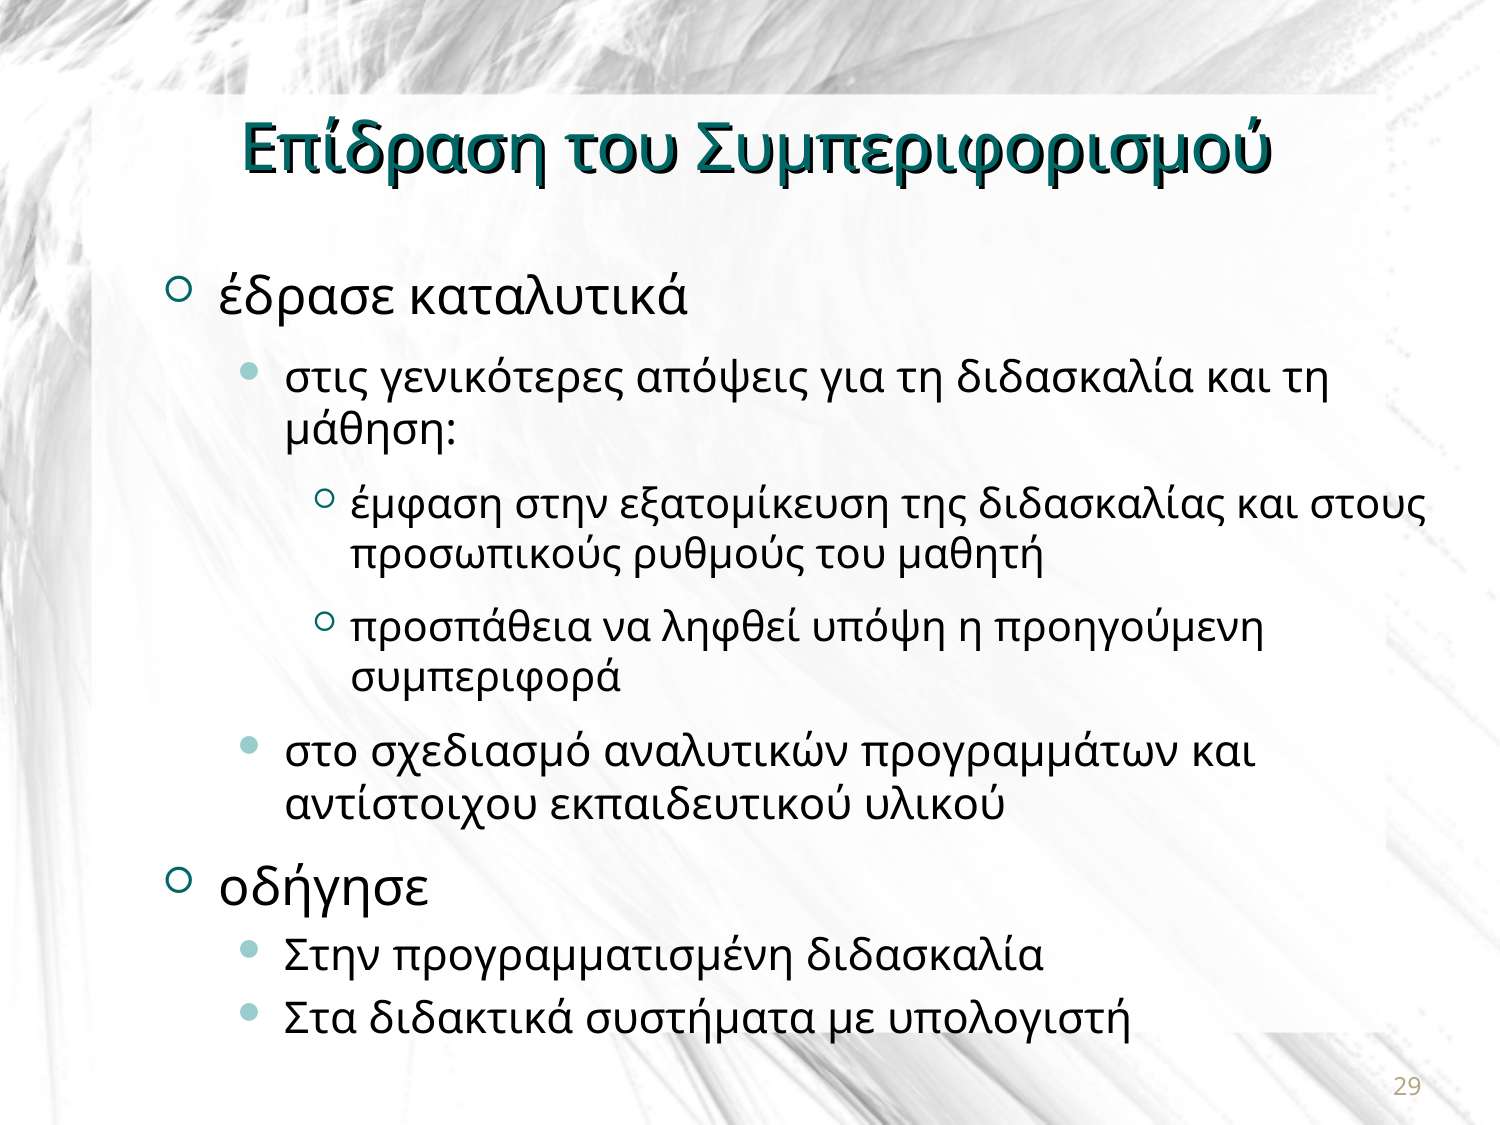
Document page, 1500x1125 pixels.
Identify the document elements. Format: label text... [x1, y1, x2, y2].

text_box <αριθμός> [1369, 1034, 1445, 1113]
text_box Επίδραση του Συμπεριφορισμού [224, 49, 1425, 237]
text_box έδρασε καταλυτικά στις γενικότερες απόψεις για τη διδασκαλία και τη μάθηση: έμφαση στην εξατομίκευση της διδασκαλίας και στους προσωπικούς ρυθμούς του μαθητή προσπάθεια να ληφθεί υπόψη η προηγούμενη συμπεριφορά στο σχεδιασμό αναλυτικών προγραμμάτων και αντίστοιχου εκπαιδευτικού υλικού οδήγησε Στην προγραμματισμένη διδασκαλία Στα διδακτικά συστήματα με υπολογιστή [147, 255, 1473, 1064]
picture [0, 0, 1500, 1125]
